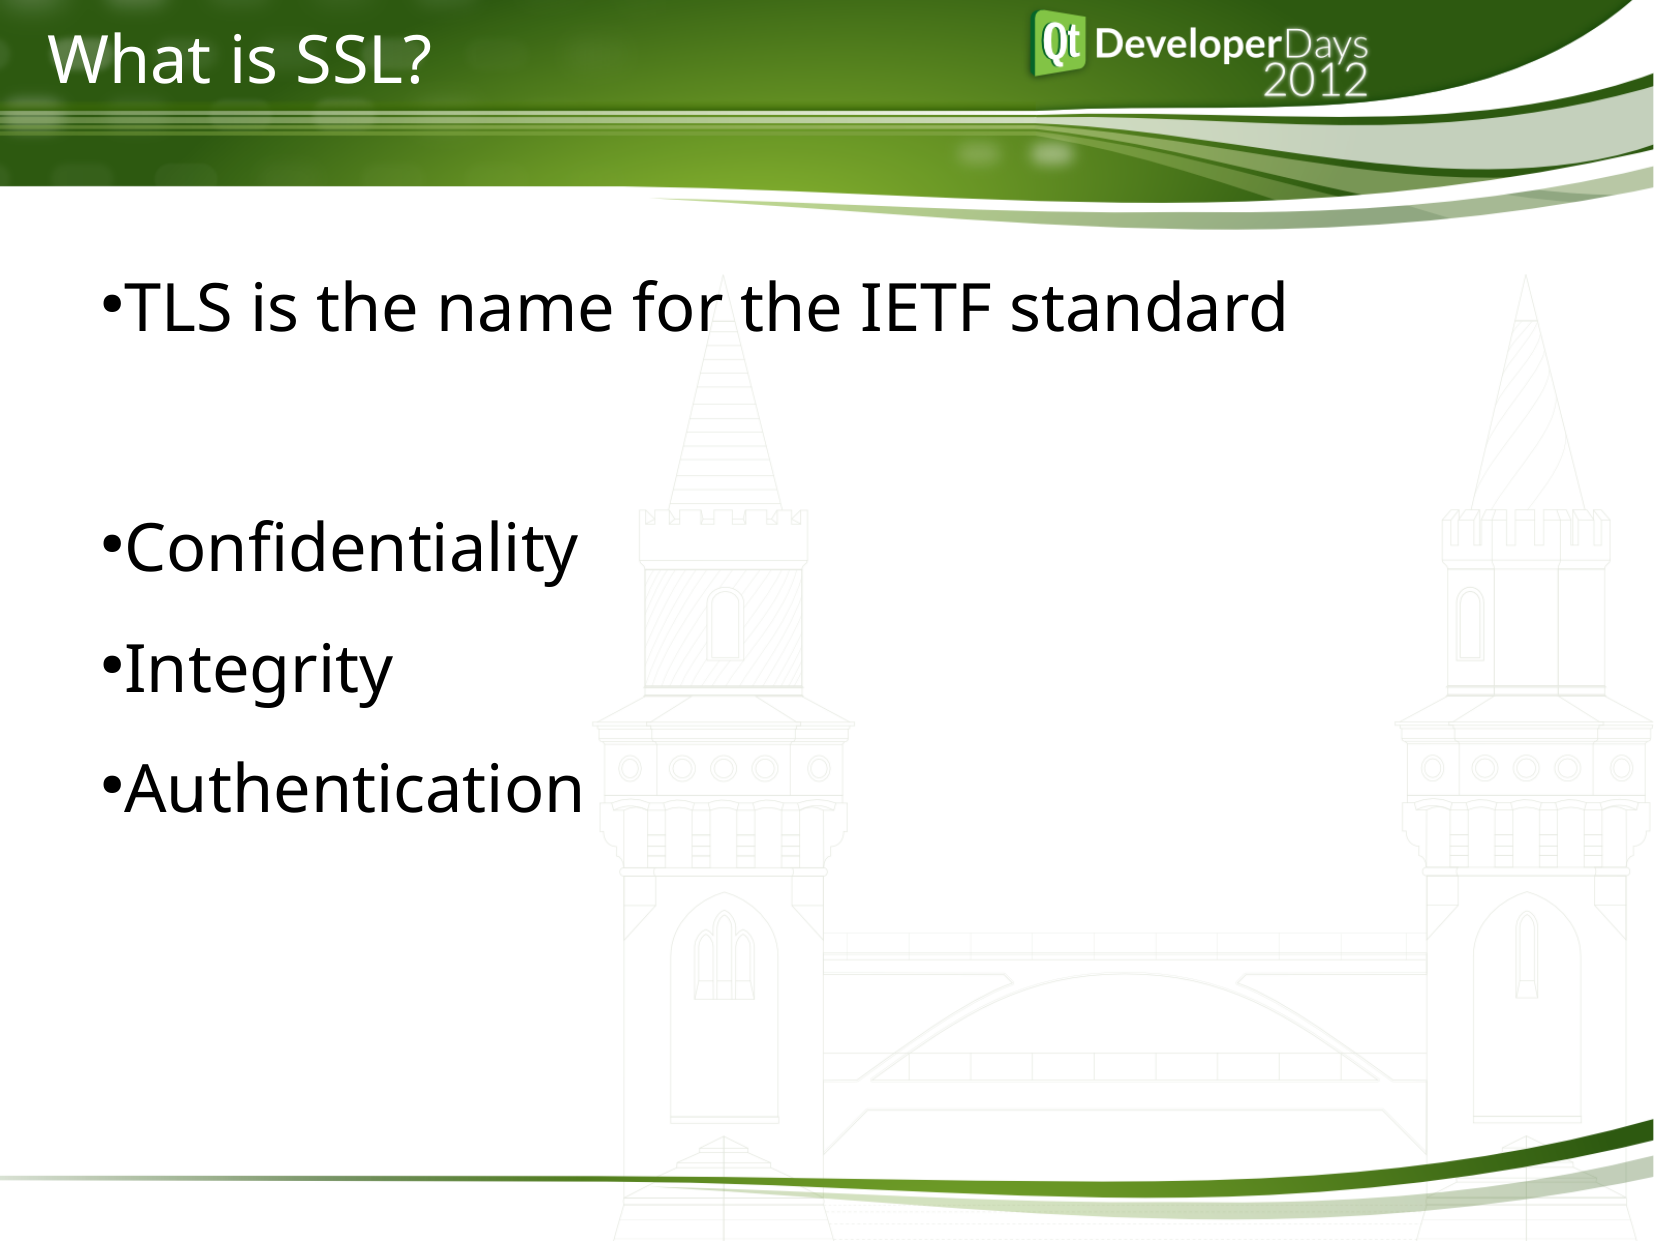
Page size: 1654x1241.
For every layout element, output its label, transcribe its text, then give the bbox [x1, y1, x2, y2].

title What is SSL? [47, 11, 1028, 178]
picture [0, 0, 1654, 1241]
list TLS is the name for the IETF standard Confidentiality Integrity Authentication [82, 259, 1538, 1079]
